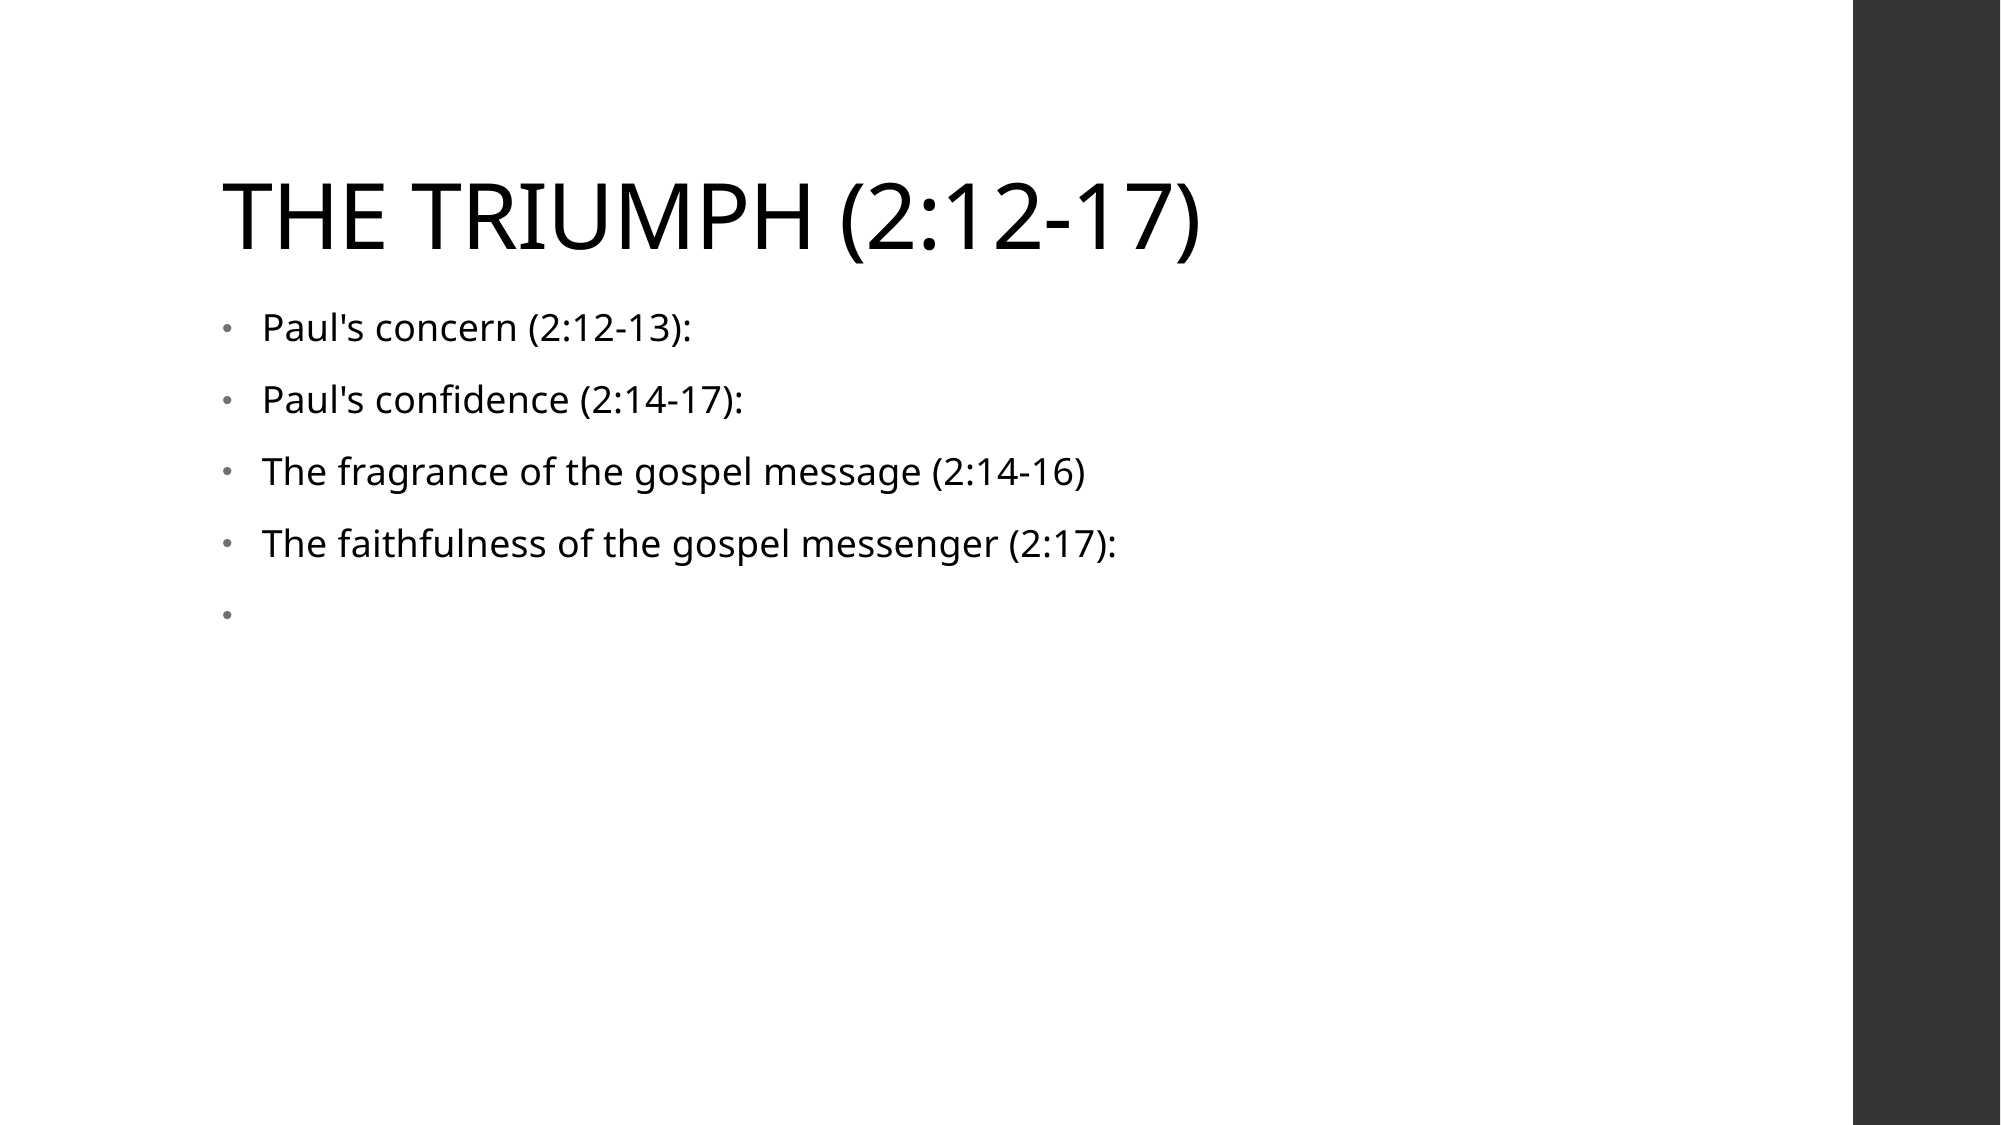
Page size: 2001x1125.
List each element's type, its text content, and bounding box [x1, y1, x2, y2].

list Paul's concern (2:12-13): Paul's confidence (2:14-17): The fragrance of the gospel message (2:14-16) The faithfulness of the gospel messenger (2:17): [206, 299, 1617, 1014]
title THE TRIUMPH (2:12-17) [206, 60, 1797, 278]
